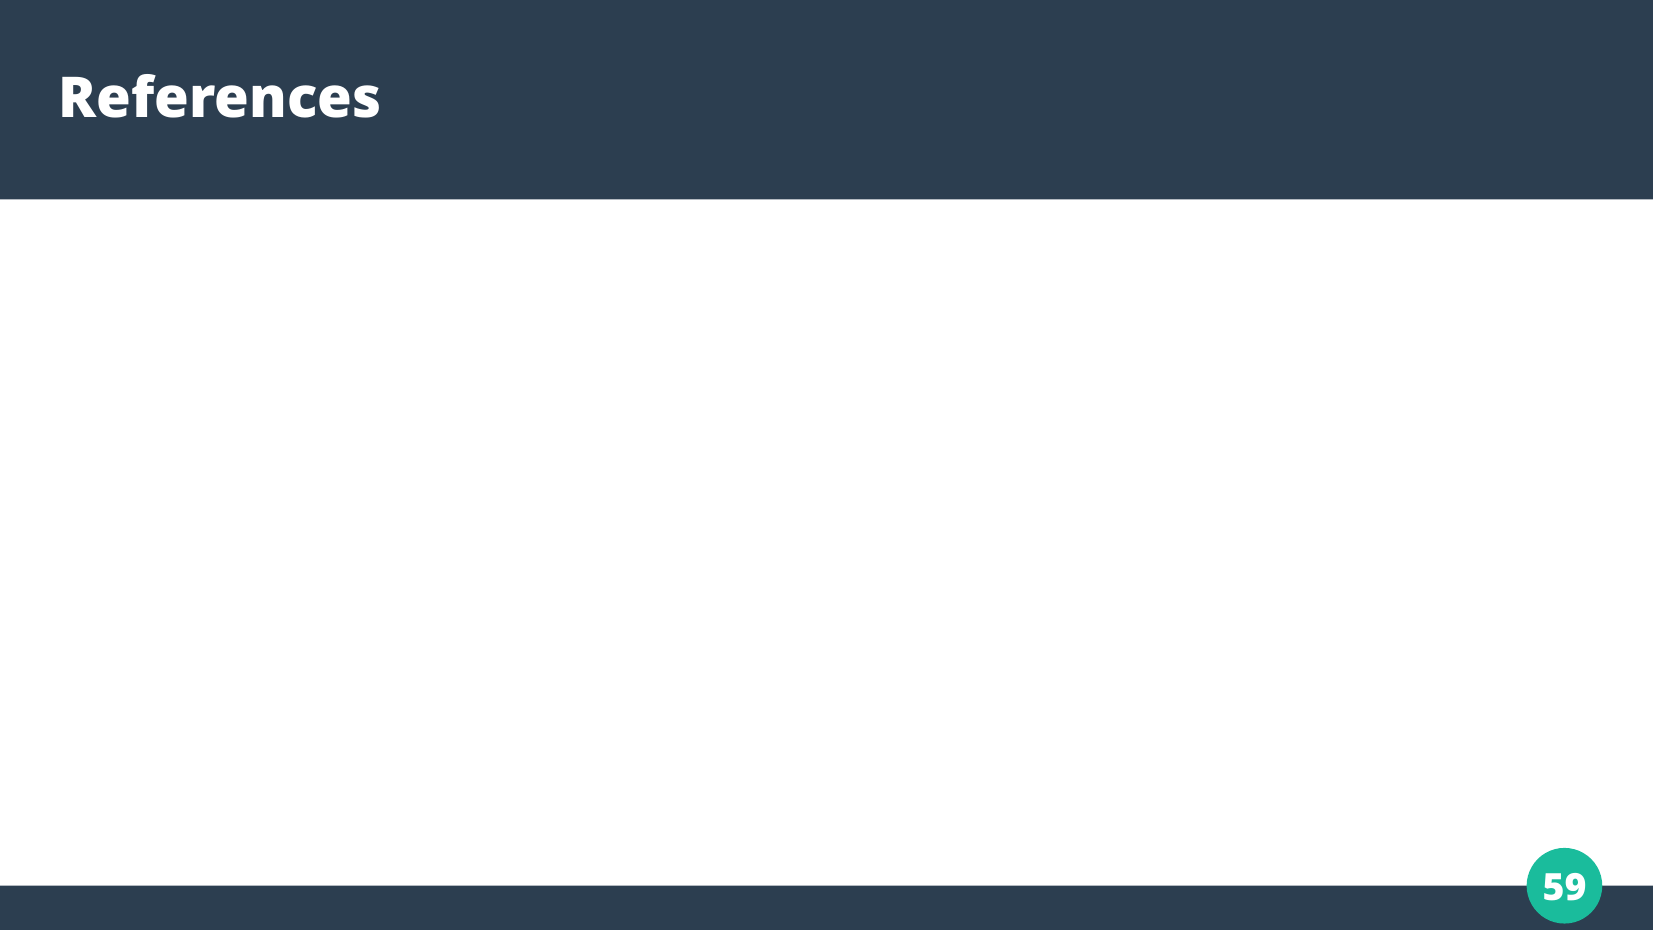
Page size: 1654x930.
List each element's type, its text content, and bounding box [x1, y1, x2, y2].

title References [58, 36, 1594, 155]
